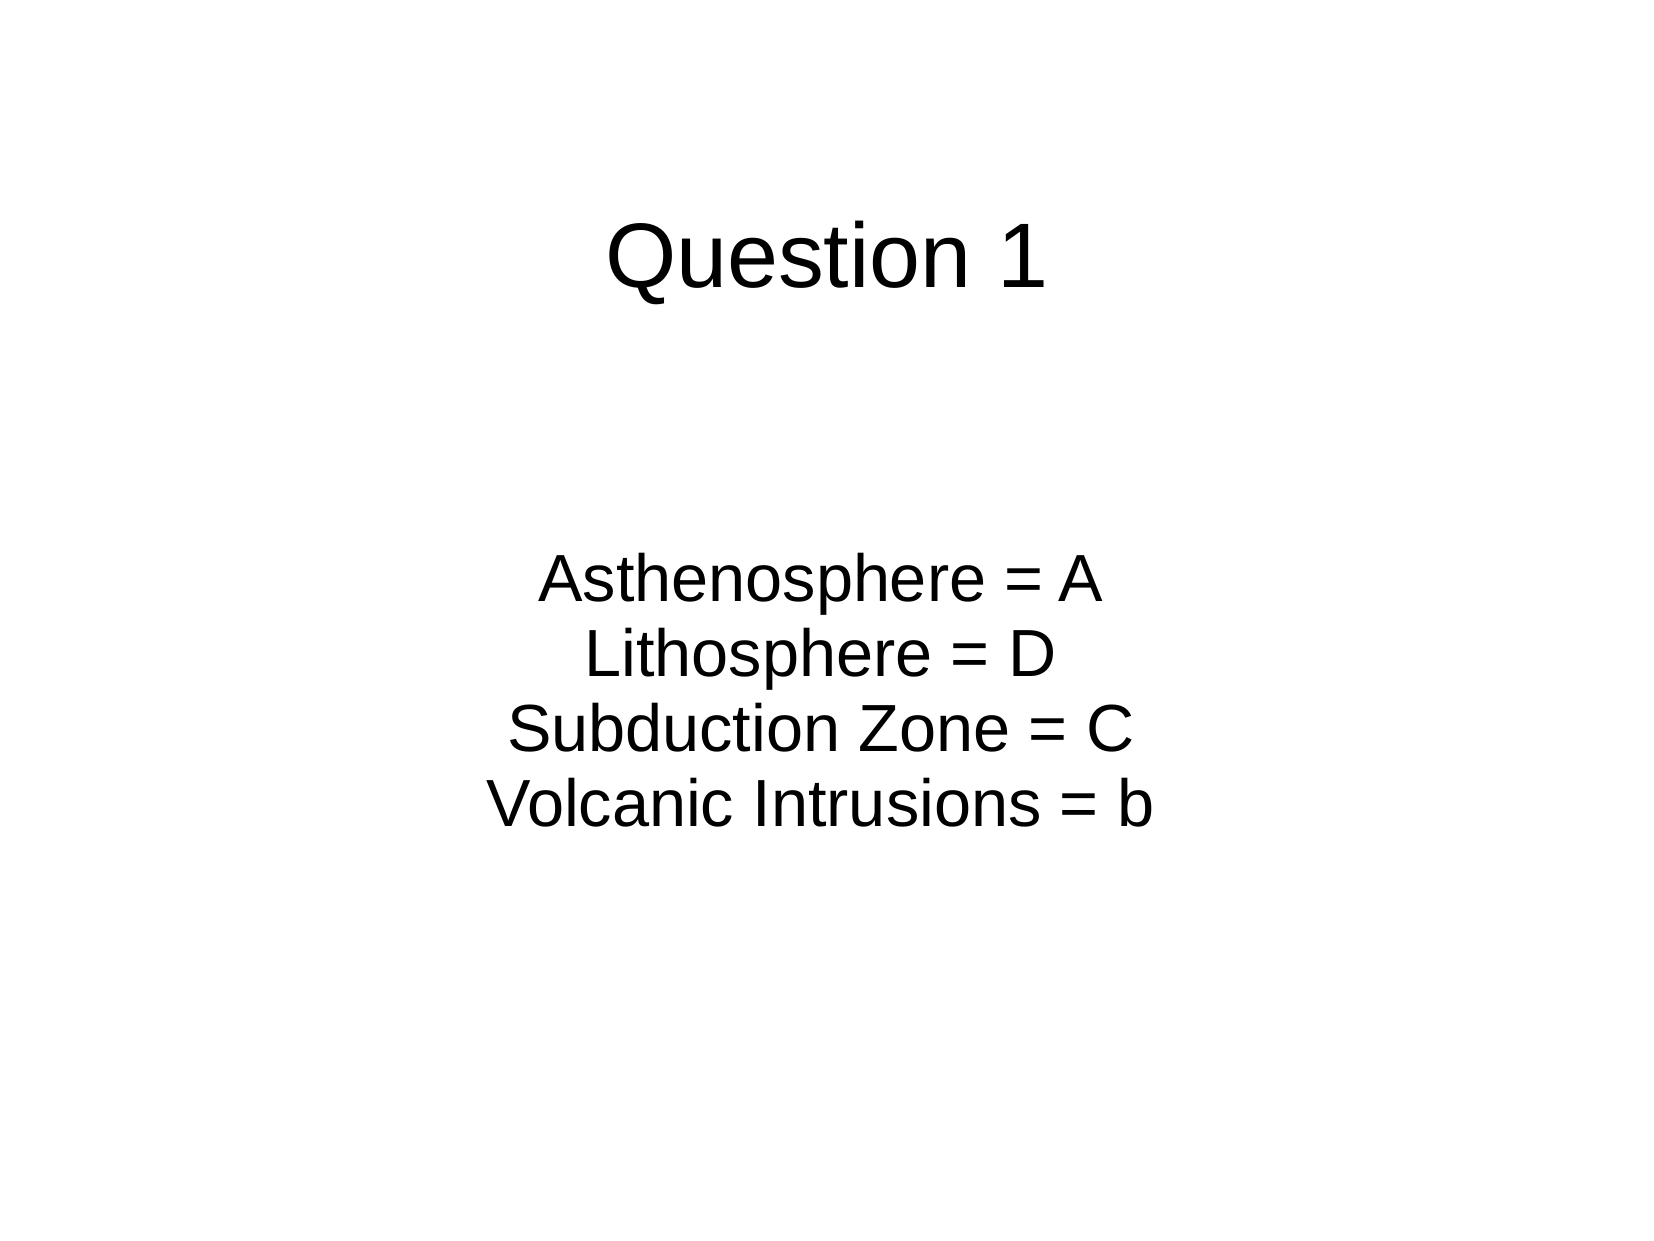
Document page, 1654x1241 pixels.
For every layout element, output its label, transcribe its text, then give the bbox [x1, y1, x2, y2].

subtitle Asthenosphere = A Lithosphere = D Subduction Zone = C Volcanic Intrusions = b [76, 288, 1565, 1093]
title Question 1 [82, 0, 1571, 512]
